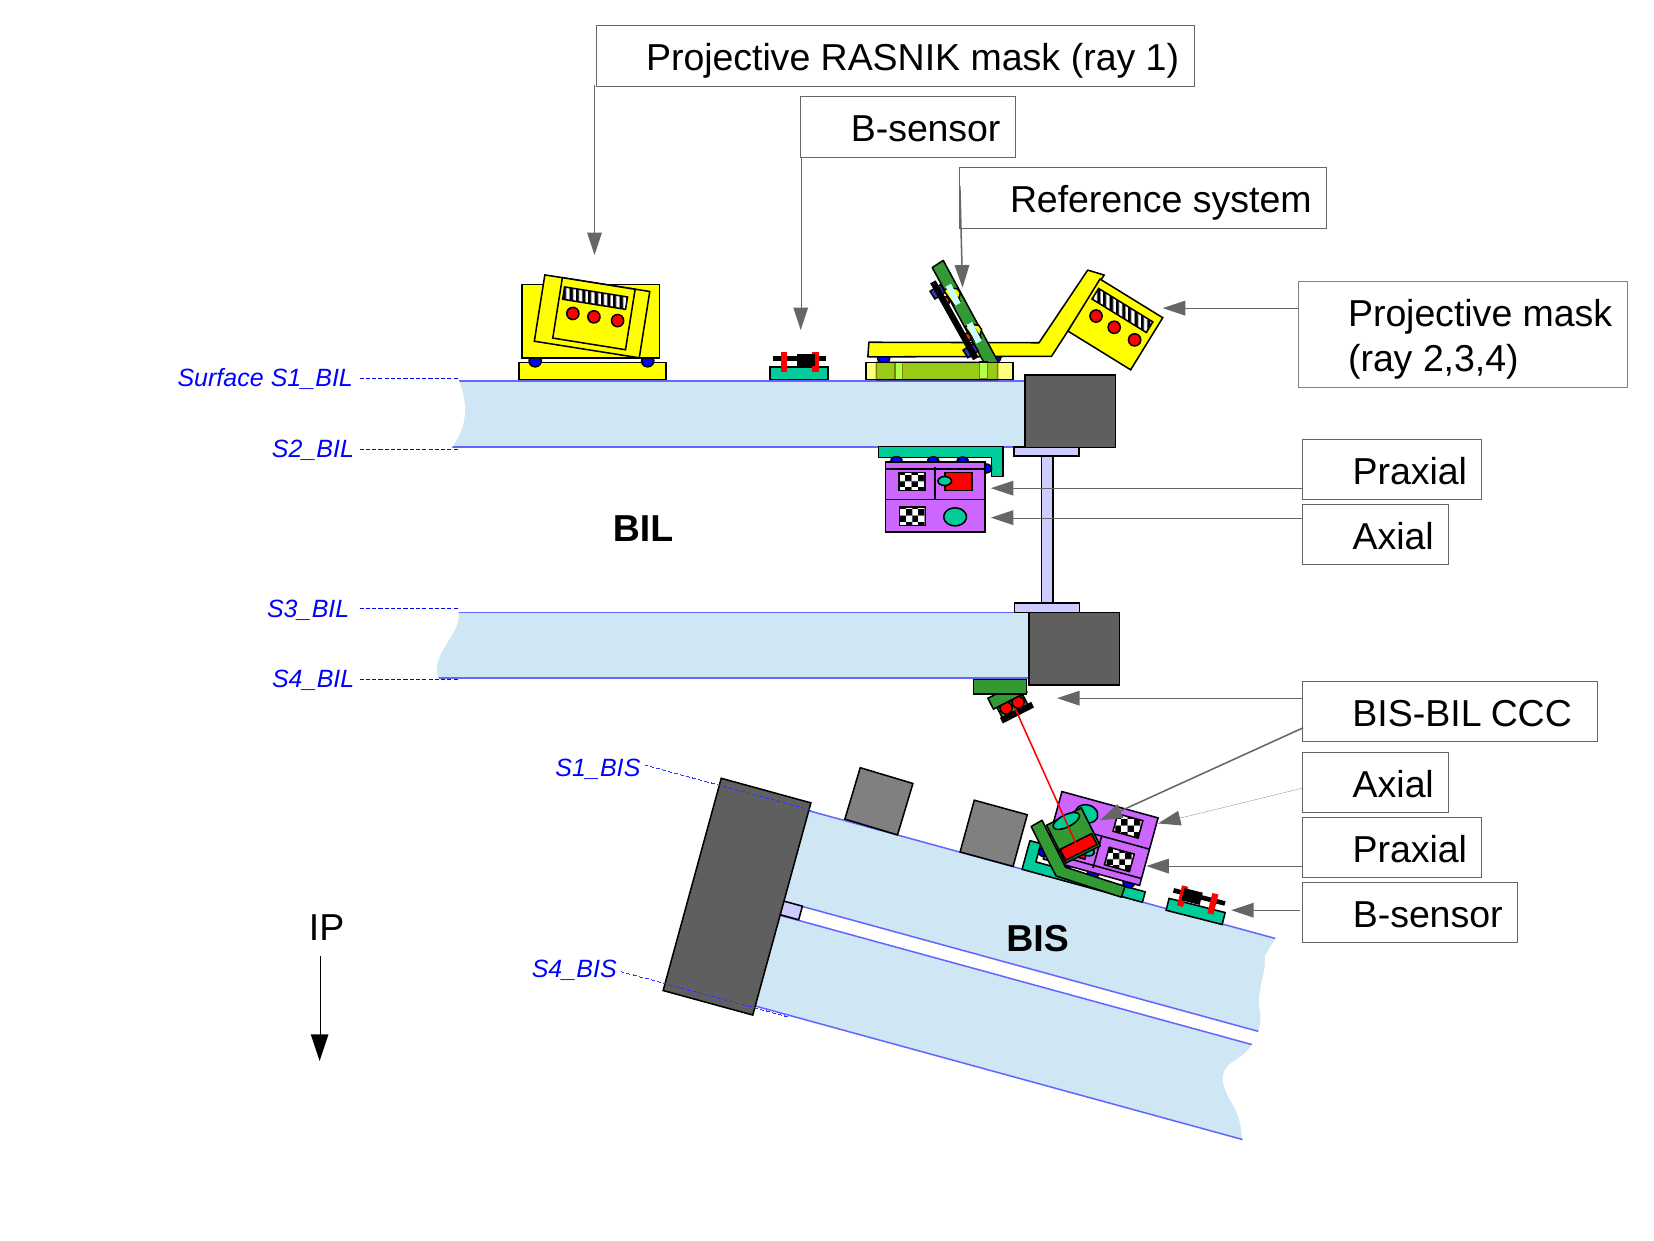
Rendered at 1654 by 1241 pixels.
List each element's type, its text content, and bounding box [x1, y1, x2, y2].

text_box Praxial [1302, 439, 1482, 500]
text_box IP [294, 899, 360, 956]
text_box BIL [562, 496, 689, 558]
text_box [930, 289, 937, 299]
text_box Reference system [959, 167, 1327, 229]
text_box [404, 315, 1120, 736]
text_box B-sensor [1302, 882, 1518, 943]
text_box S4_BIS [517, 947, 633, 991]
text_box BIS [956, 906, 1084, 968]
text_box [885, 457, 991, 532]
text_box S2_BIL [257, 427, 370, 471]
text_box BIS-BIL CCC [1302, 681, 1598, 742]
text_box Surface S1_BIL [162, 356, 369, 400]
text_box [865, 260, 1163, 380]
text_box Axial [1302, 504, 1449, 565]
text_box B-sensor [800, 96, 1016, 158]
text_box [1041, 489, 1054, 518]
text_box [519, 274, 667, 380]
text_box S4_BIL [257, 657, 370, 701]
text_box Projective RASNIK mask (ray 1) [596, 25, 1195, 87]
text_box Axial [1302, 752, 1449, 813]
text_box Projective mask (ray 2,3,4) [1298, 281, 1628, 388]
text_box S3_BIL [245, 586, 365, 631]
text_box [663, 767, 1399, 1182]
text_box [973, 679, 1027, 716]
text_box Praxial [1302, 817, 1482, 878]
text_box S1_BIS [540, 746, 656, 790]
